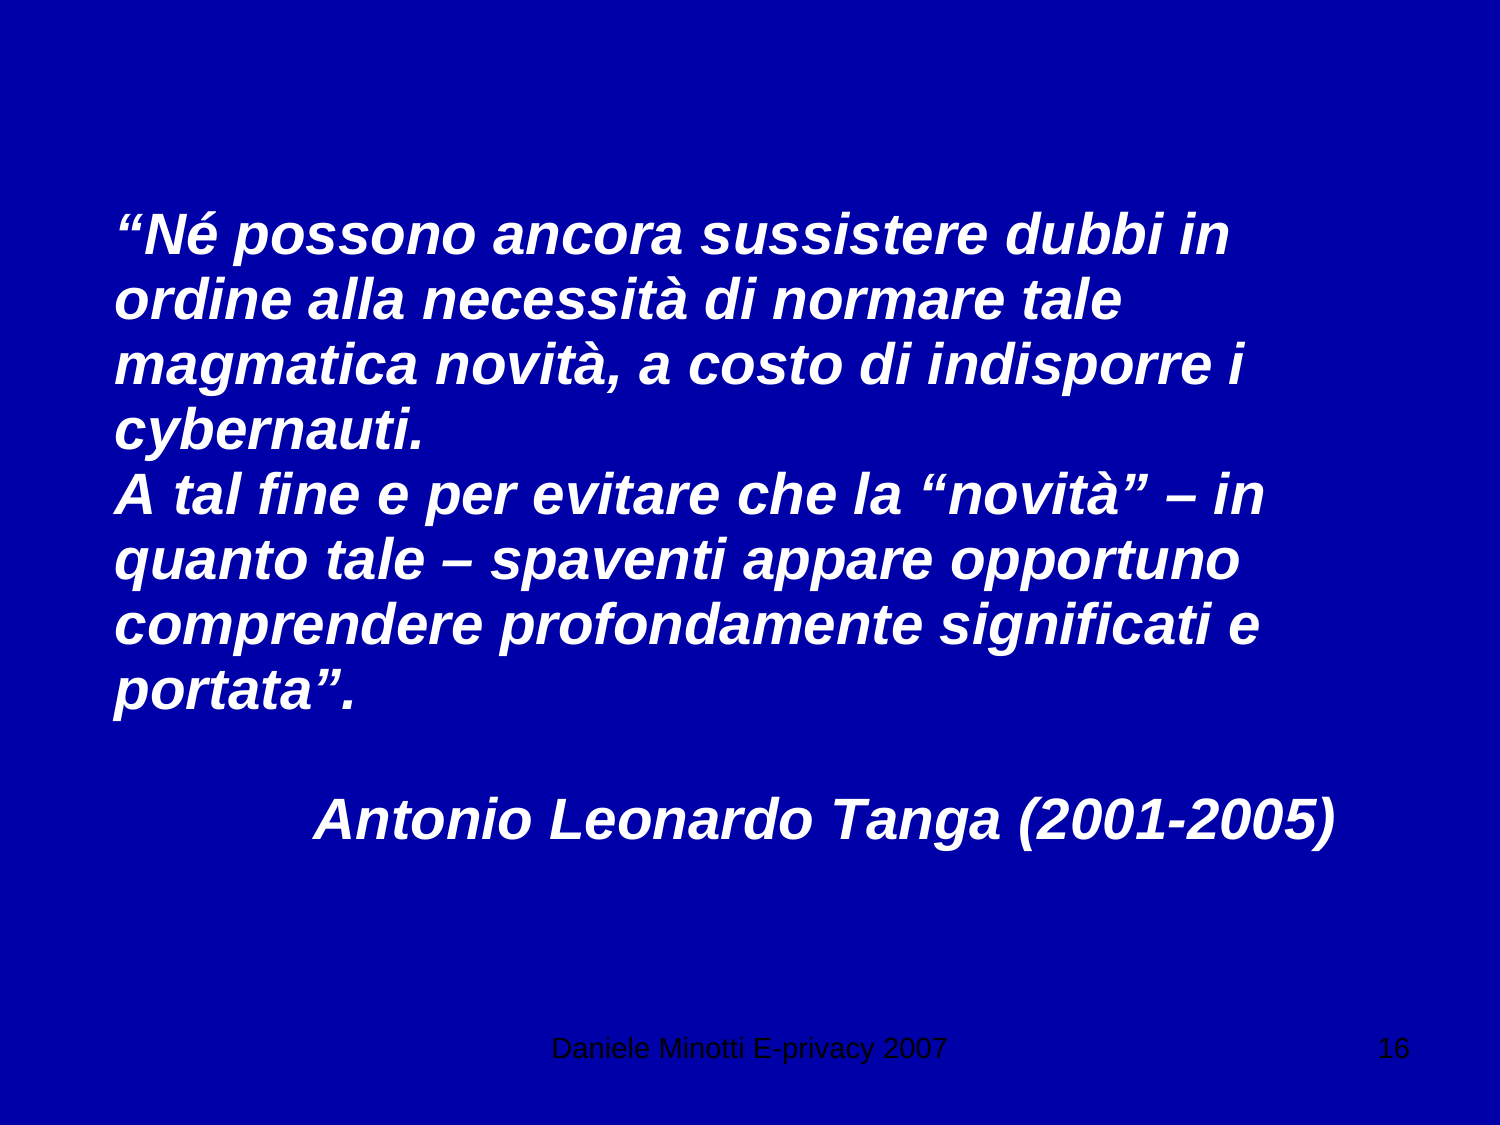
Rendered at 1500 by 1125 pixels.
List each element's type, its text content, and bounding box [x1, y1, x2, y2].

title “Né possono ancora sussistere dubbi in ordine alla necessità di normare tale magmatica novità, a costo di indisporre i cybernauti. A tal fine e per evitare che la “novità” – in quanto tale – spaventi appare opportuno comprendere profondamente significati e portata”. Antonio Leonardo Tanga (2001-2005) [100, 90, 1400, 965]
